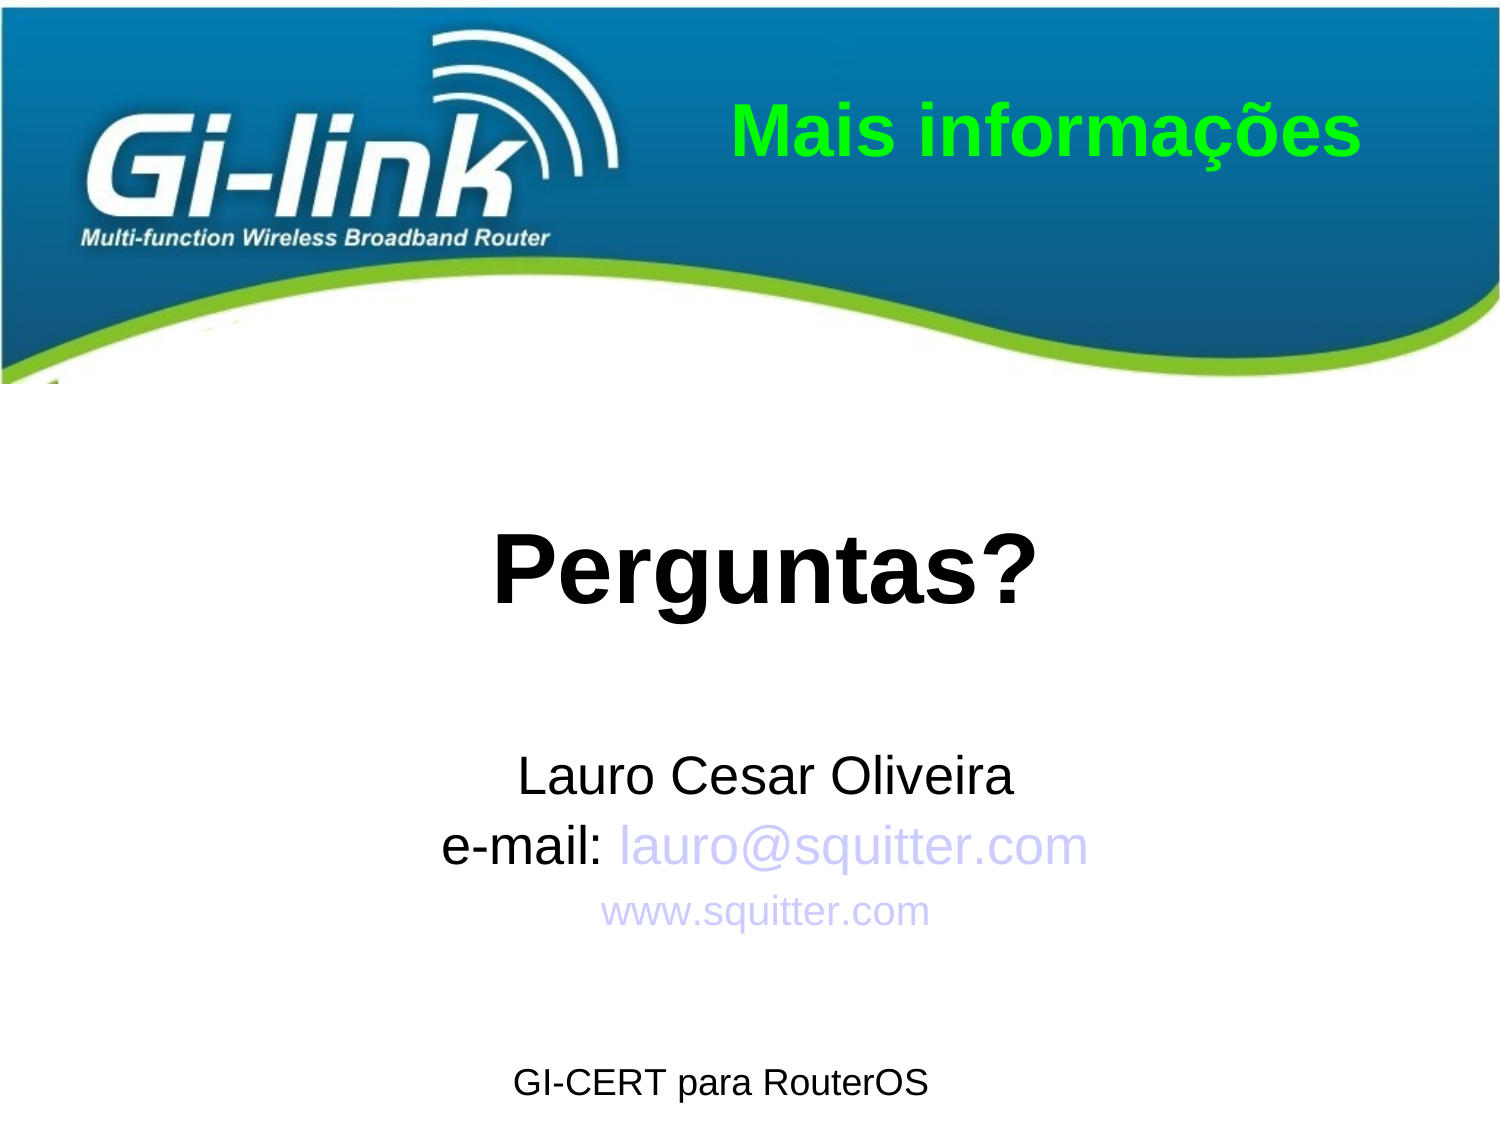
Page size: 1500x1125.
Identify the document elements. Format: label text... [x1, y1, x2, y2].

title Mais informações [674, 52, 1420, 220]
picture [0, 0, 1500, 384]
list Perguntas? Lauro Cesar Oliveira e-mail: lauro@squitter.com www.squitter.com [112, 375, 1420, 986]
